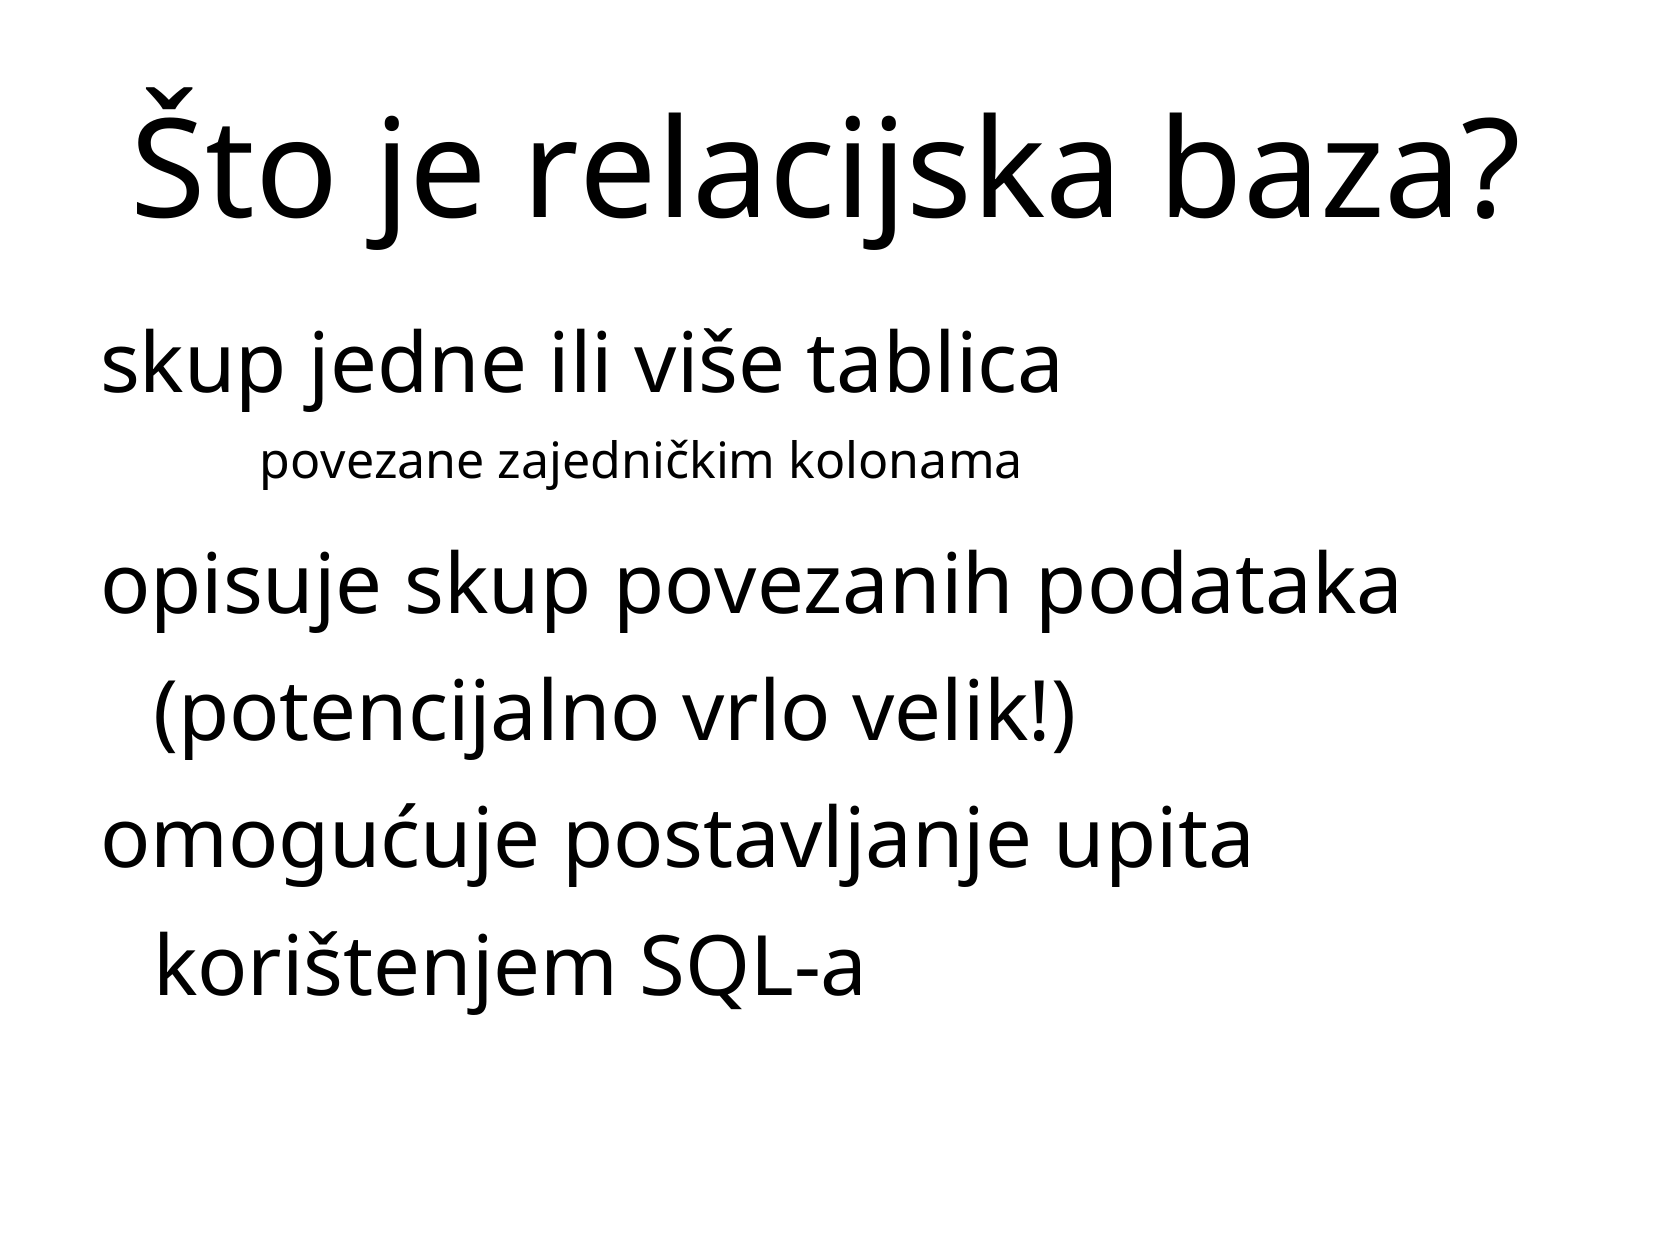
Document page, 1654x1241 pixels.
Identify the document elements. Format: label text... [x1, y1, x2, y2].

title Što je relacijska baza? [82, 49, 1571, 257]
list skup jedne ili više tablica povezane zajedničkim kolonama opisuje skup povezanih podataka (potencijalno vrlo velik!) omogućuje postavljanje upita korištenjem SQL-a [82, 290, 1571, 1109]
